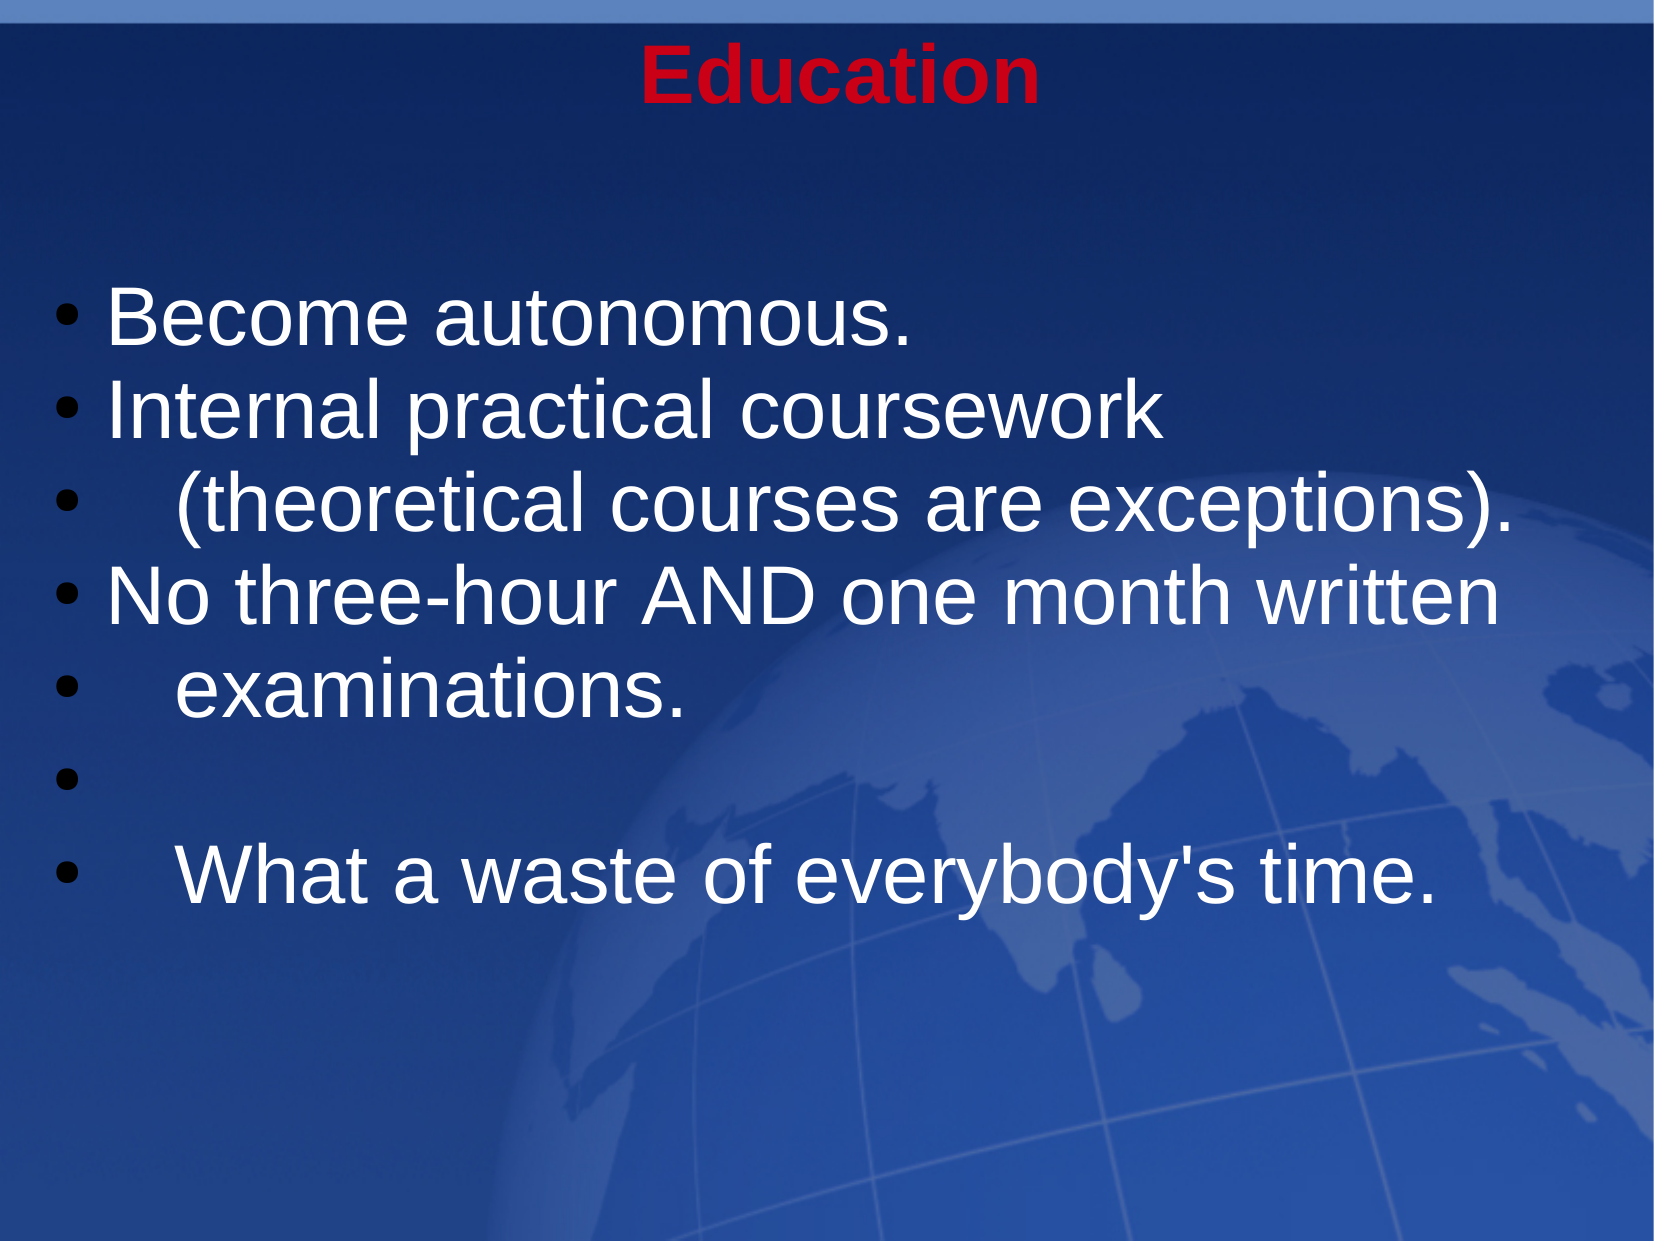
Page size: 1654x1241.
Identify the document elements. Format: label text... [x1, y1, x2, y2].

text_box Education [109, 20, 1573, 143]
picture [0, 0, 1654, 1241]
text_box Become autonomous. Internal practical coursework (theoretical courses are exceptions). No three-hour AND one month written examinations. What a waste of everybody's time. [37, 262, 1576, 1051]
